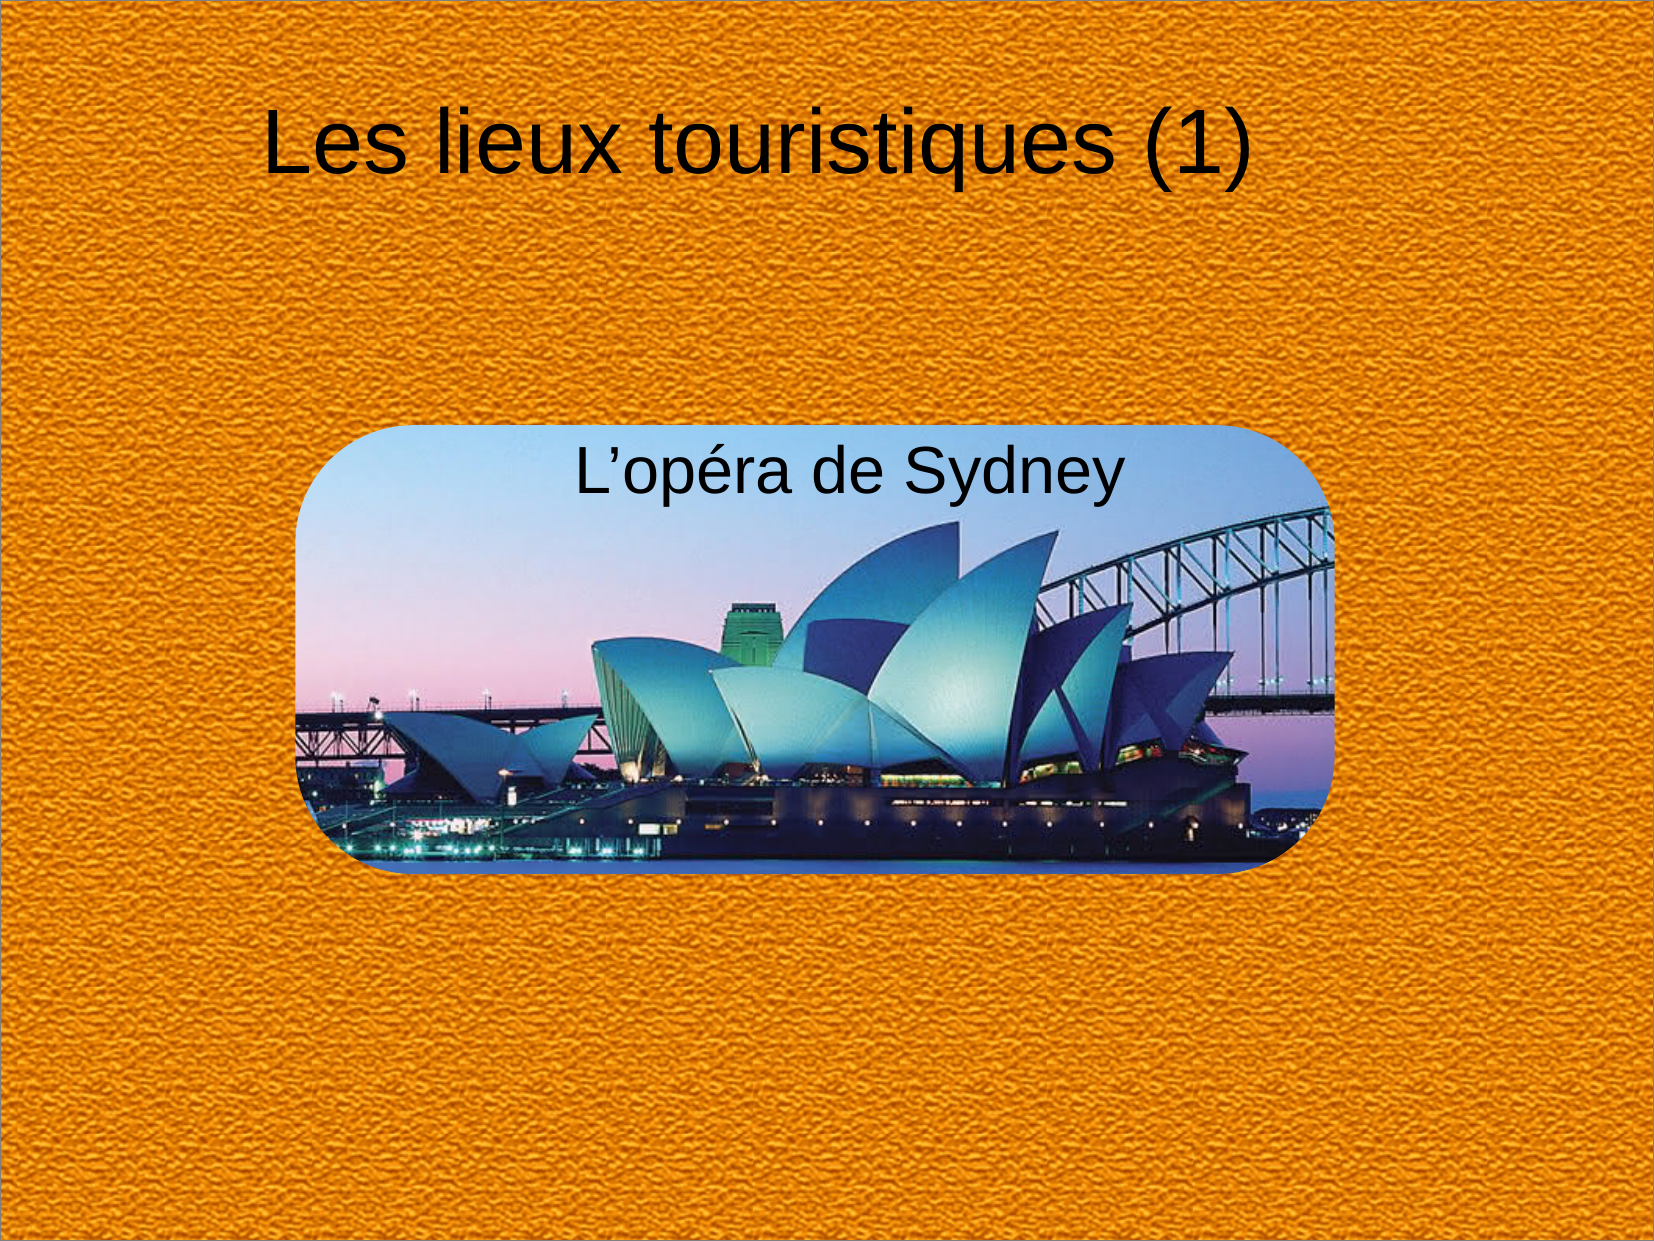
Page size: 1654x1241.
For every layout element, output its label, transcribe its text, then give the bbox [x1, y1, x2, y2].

text_box Les lieux touristiques (1) [14, 38, 1503, 246]
text_box [0, 0, 1654, 1241]
text_box L’opéra de Sydney [295, 425, 1335, 875]
